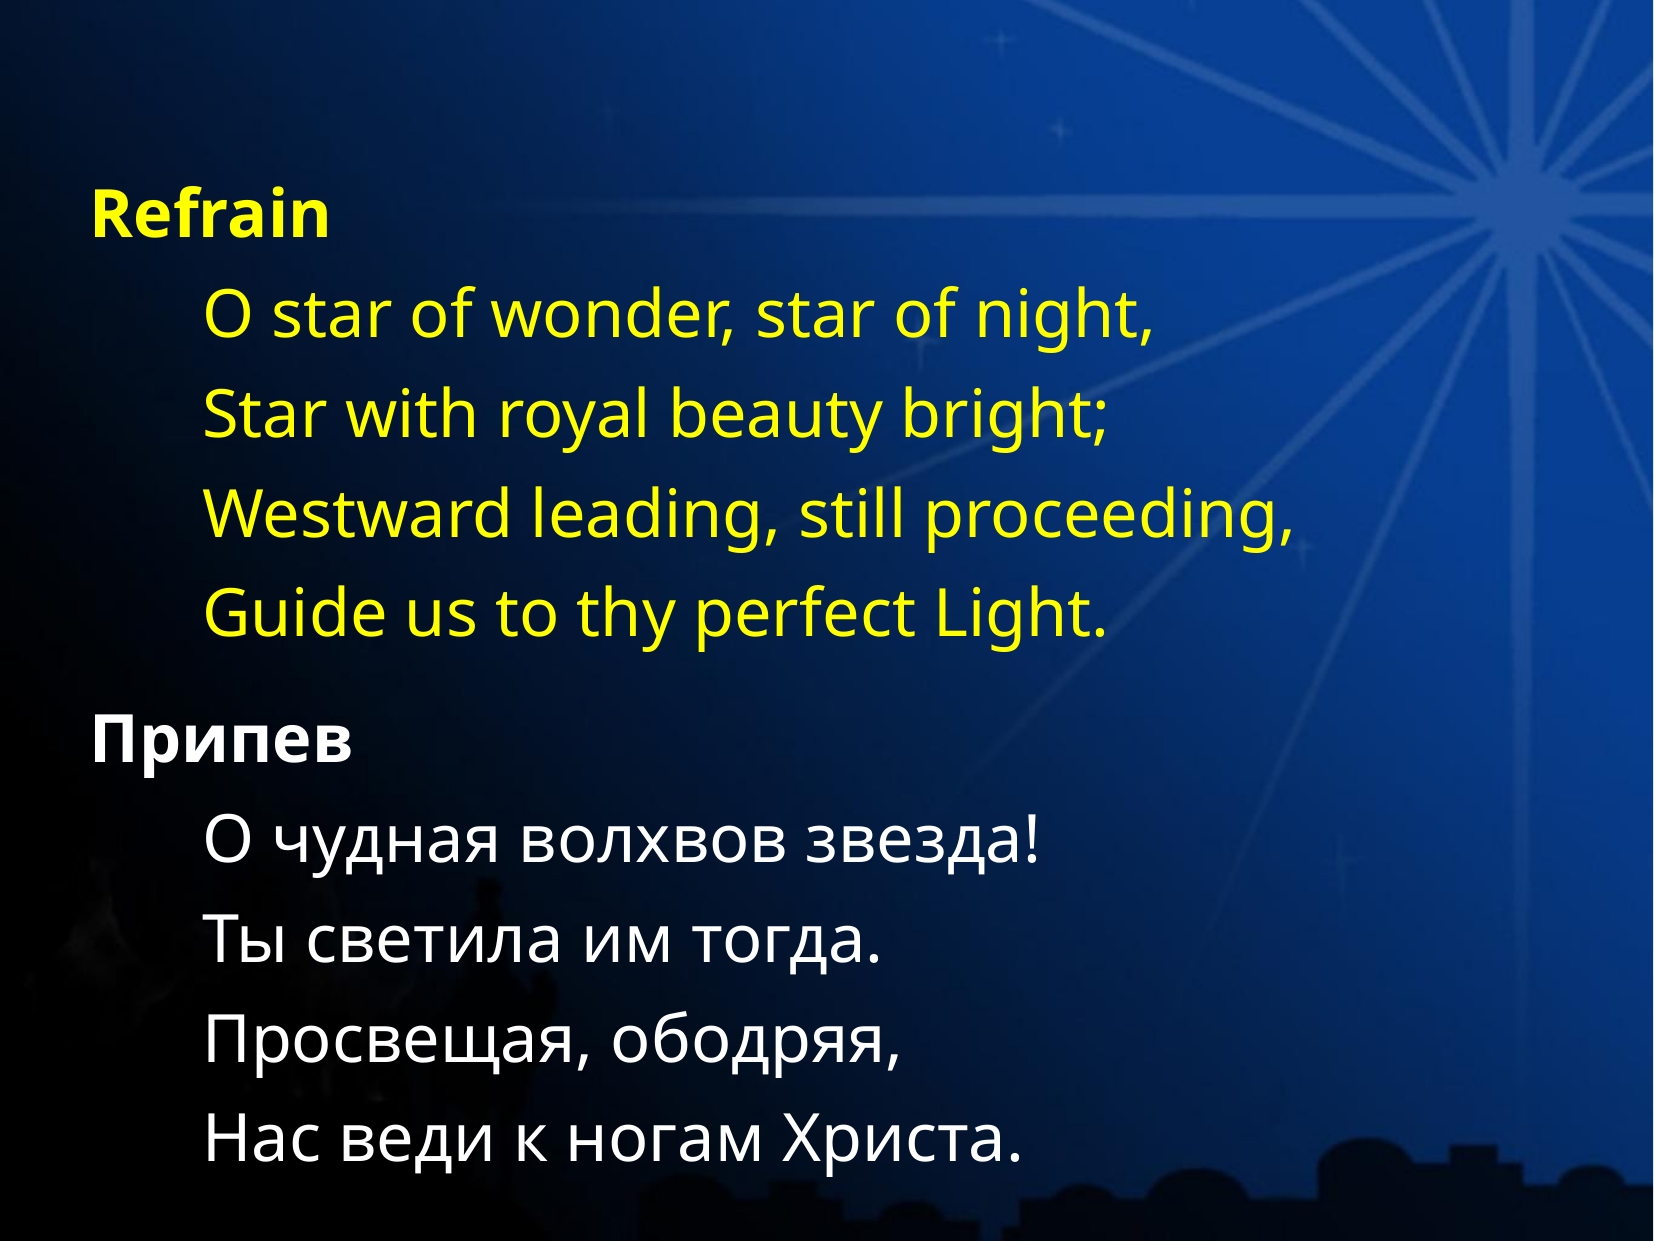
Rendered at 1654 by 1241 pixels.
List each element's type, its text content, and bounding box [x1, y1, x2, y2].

picture [0, 0, 1654, 1241]
text_box Припев О чудная волхвов звезда! Ты светила им тогда. Просвещая, ободряя, Нас веди к ногам Христа. [75, 675, 1576, 1163]
text_box Refrain O star of wonder, star of night, Star with royal beauty bright; Westward leading, still proceeding, Guide us to thy perfect Light. [75, 150, 1576, 638]
